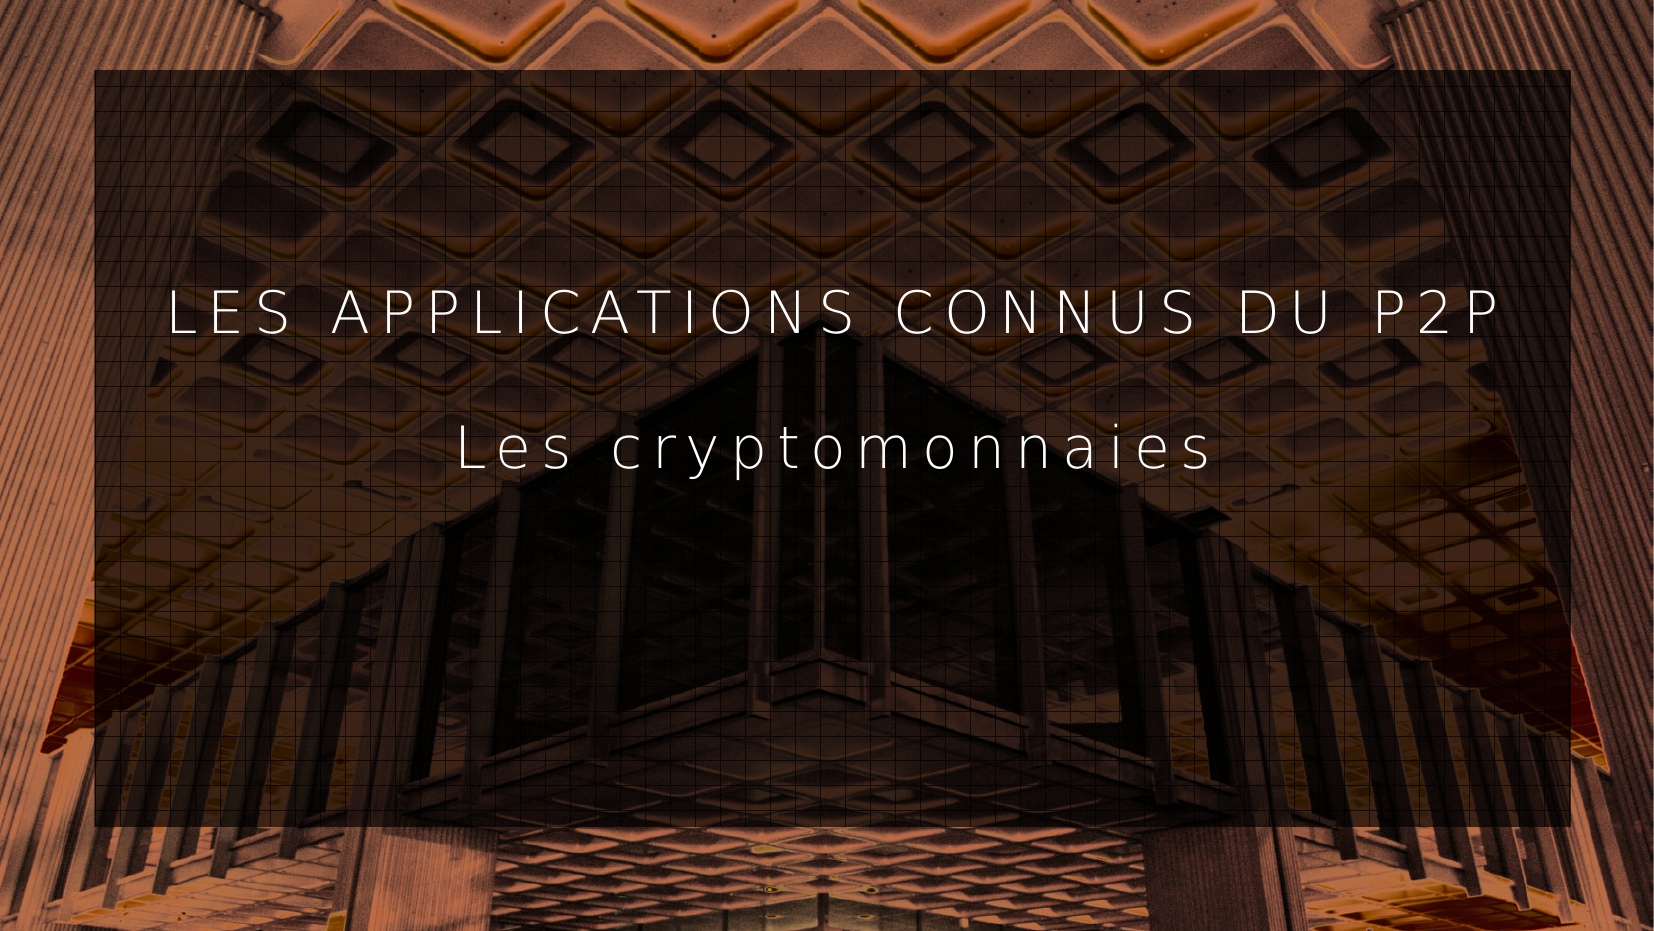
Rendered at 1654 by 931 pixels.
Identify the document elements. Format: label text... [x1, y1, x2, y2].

picture [0, 0, 1654, 931]
text_box LES APPLICATIONS CONNUS DU P2P Les cryptomonnaies [94, 70, 1571, 827]
